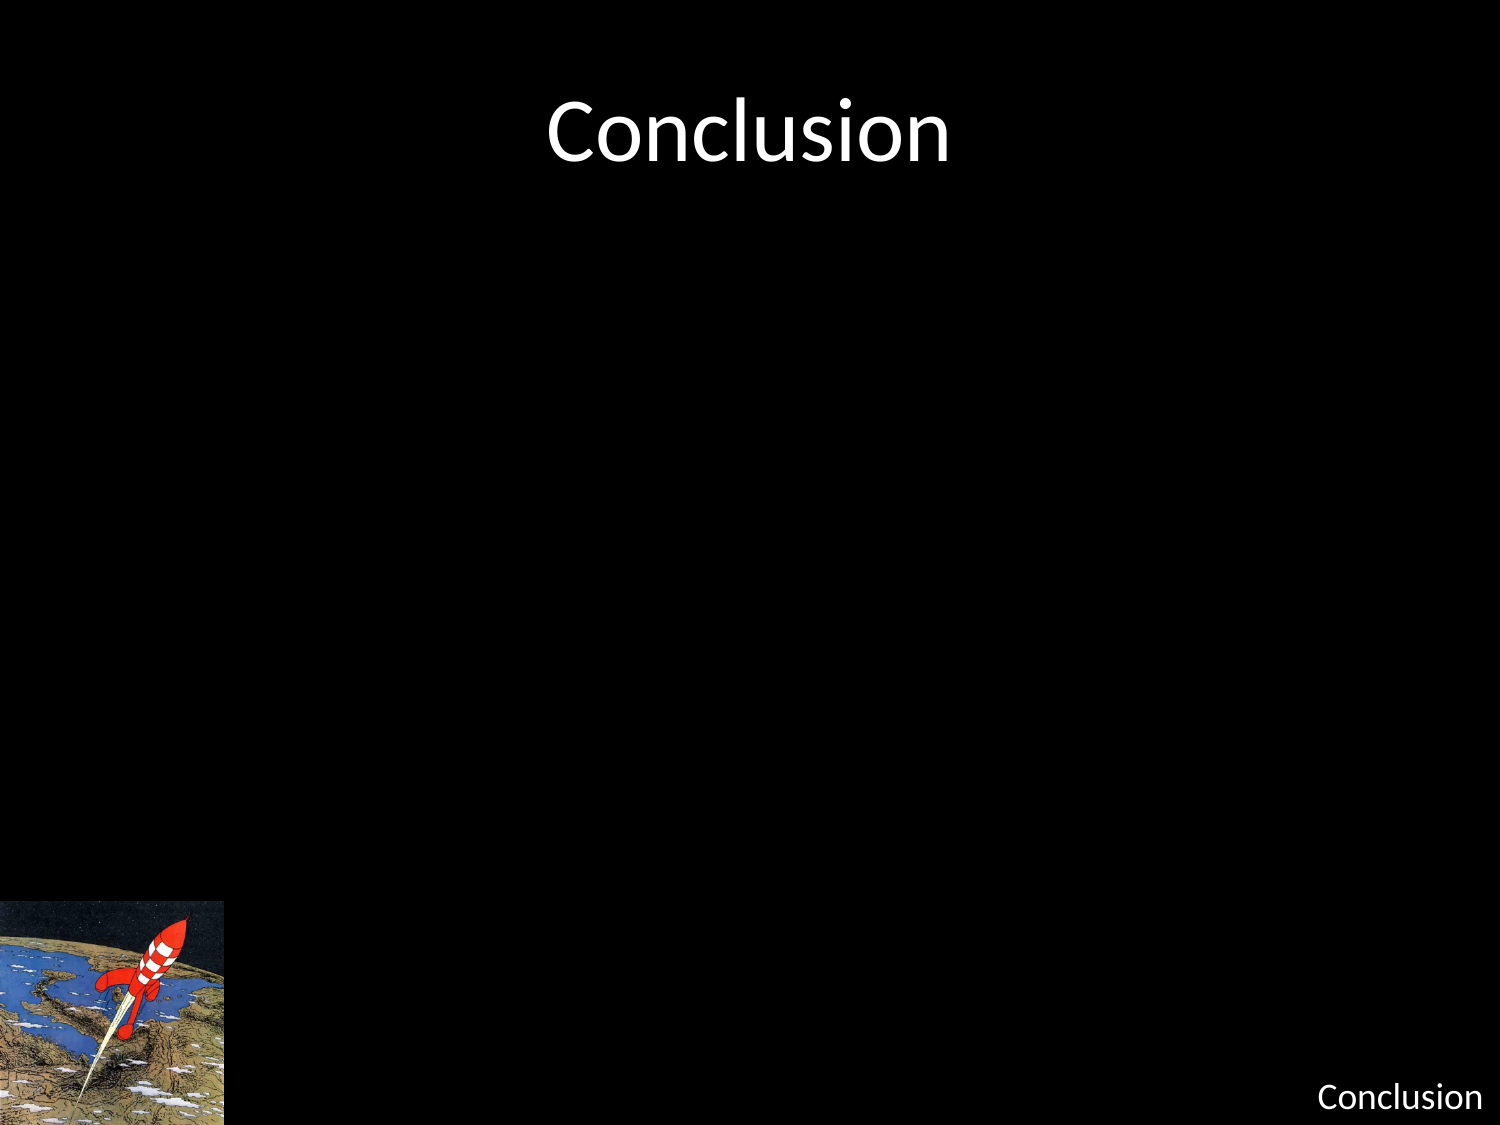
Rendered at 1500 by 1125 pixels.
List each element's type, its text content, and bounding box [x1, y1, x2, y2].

text_box Conclusion [1302, 1064, 1499, 1125]
picture [0, 901, 224, 1125]
title Conclusion [75, 45, 1426, 233]
